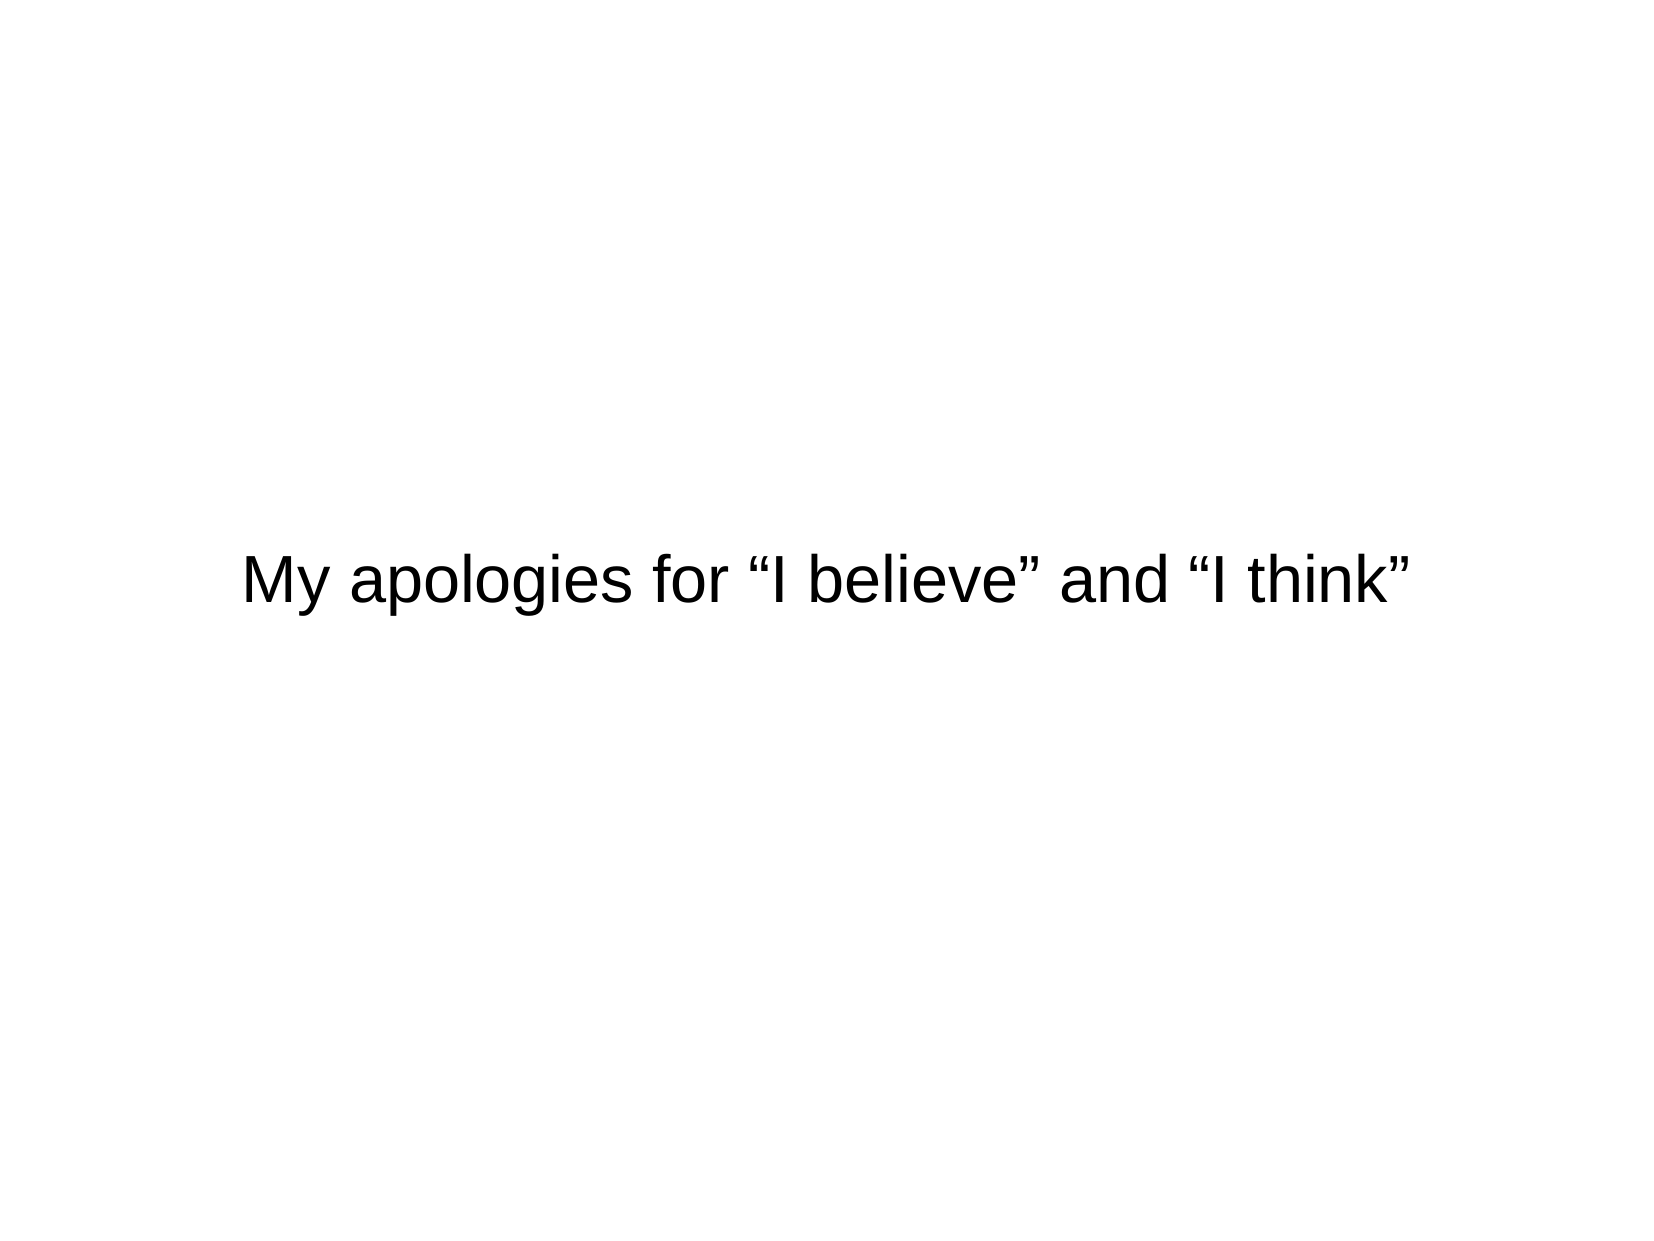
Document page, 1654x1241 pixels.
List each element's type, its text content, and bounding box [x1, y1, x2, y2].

subtitle My apologies for “I believe” and “I think” [82, 56, 1571, 1102]
